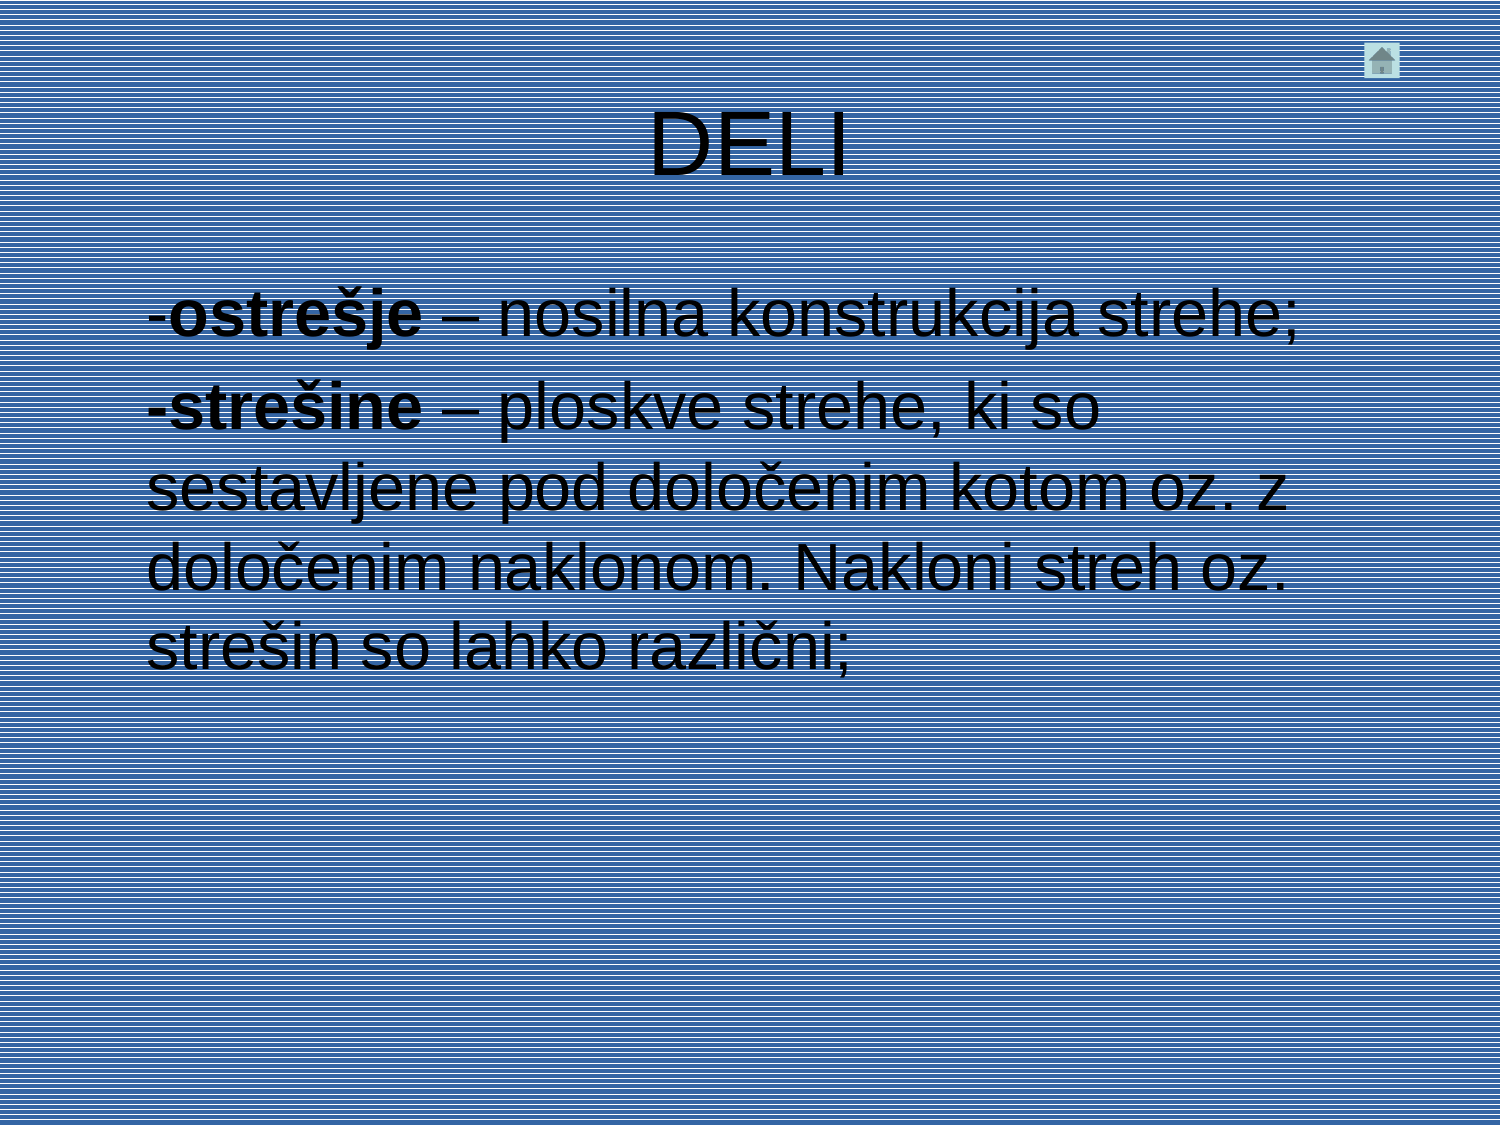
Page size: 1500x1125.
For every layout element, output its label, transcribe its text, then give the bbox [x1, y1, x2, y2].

title DELI [75, 45, 1425, 233]
list -ostrešje – nosilna konstrukcija strehe; -strešine – ploskve strehe, ki so sestavljene pod določenim kotom oz. z določenim naklonom. Nakloni streh oz. strešin so lahko različni; [75, 262, 1425, 1005]
text_box [1364, 42, 1400, 79]
